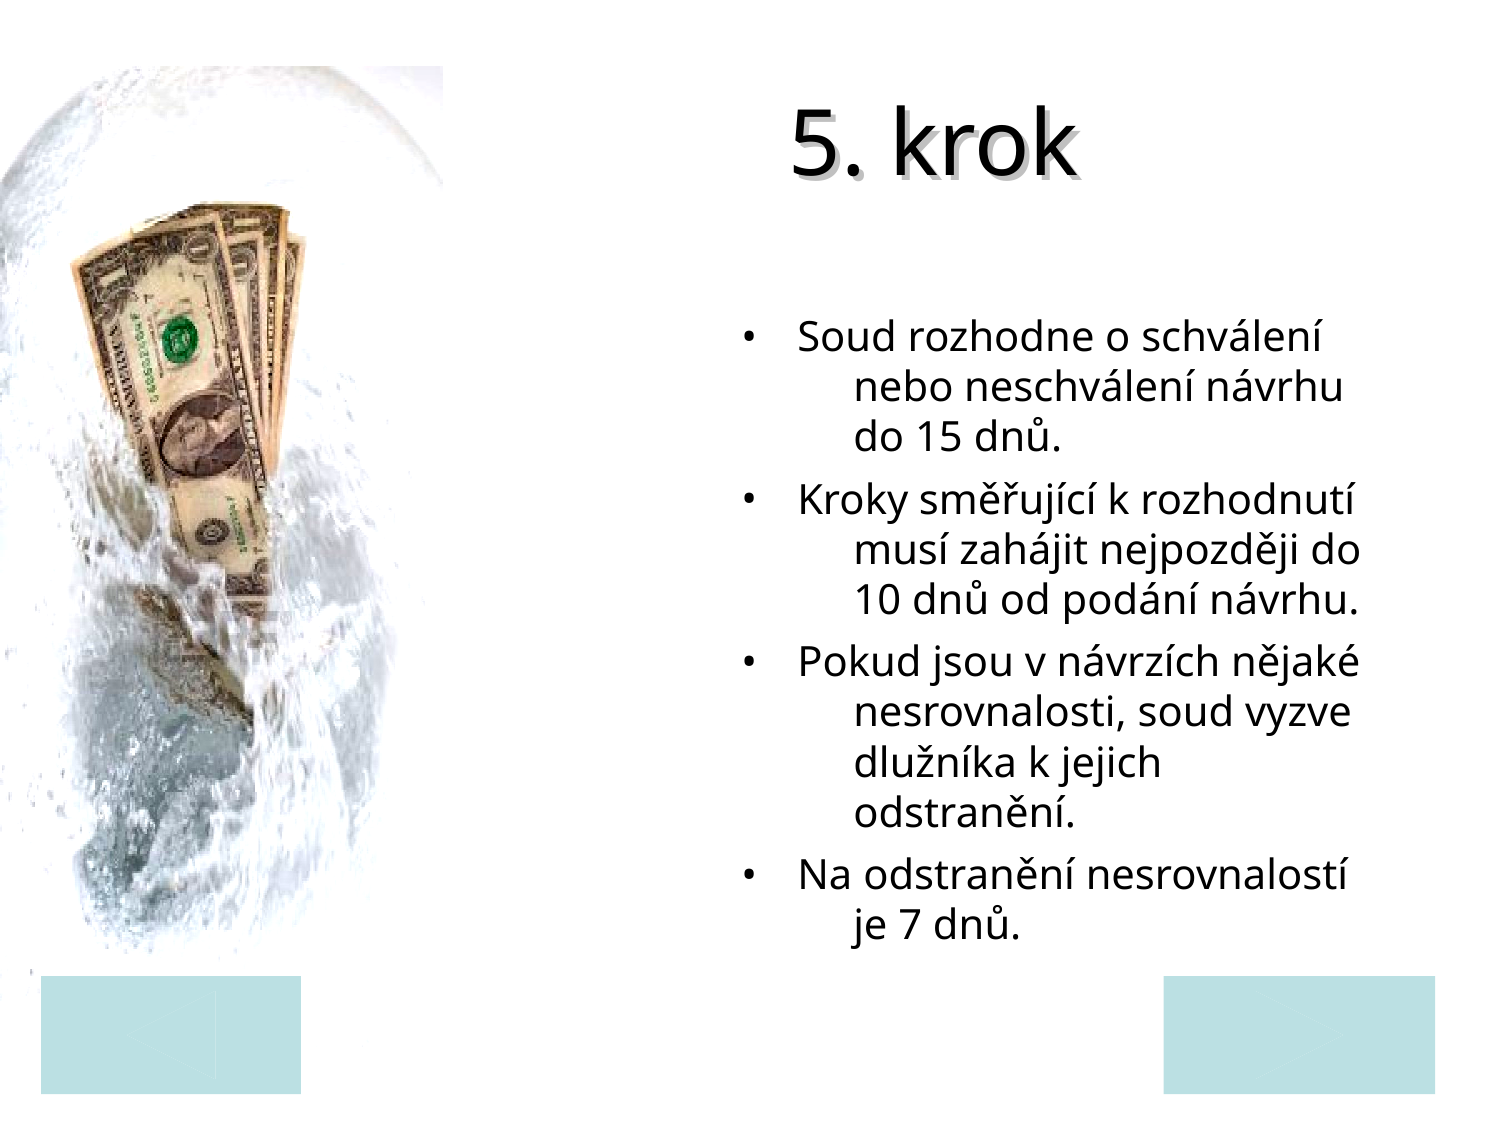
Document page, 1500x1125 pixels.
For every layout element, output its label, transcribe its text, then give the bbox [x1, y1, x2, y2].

text_box 5. krok [442, 45, 1426, 233]
text_box [41, 976, 301, 1095]
text_box [1163, 976, 1436, 1095]
text_box Soud rozhodne o schválení nebo neschválení návrhu do 15 dnů. Kroky směřující k rozhodnutí musí zahájit nejpozději do 10 dnů od podání návrhu. Pokud jsou v návrzích nějaké nesrovnalosti, soud vyzve dlužníka k jejich odstranění. Na odstranění nesrovnalostí je 7 dnů. [726, 302, 1389, 1046]
picture [0, 66, 443, 1047]
